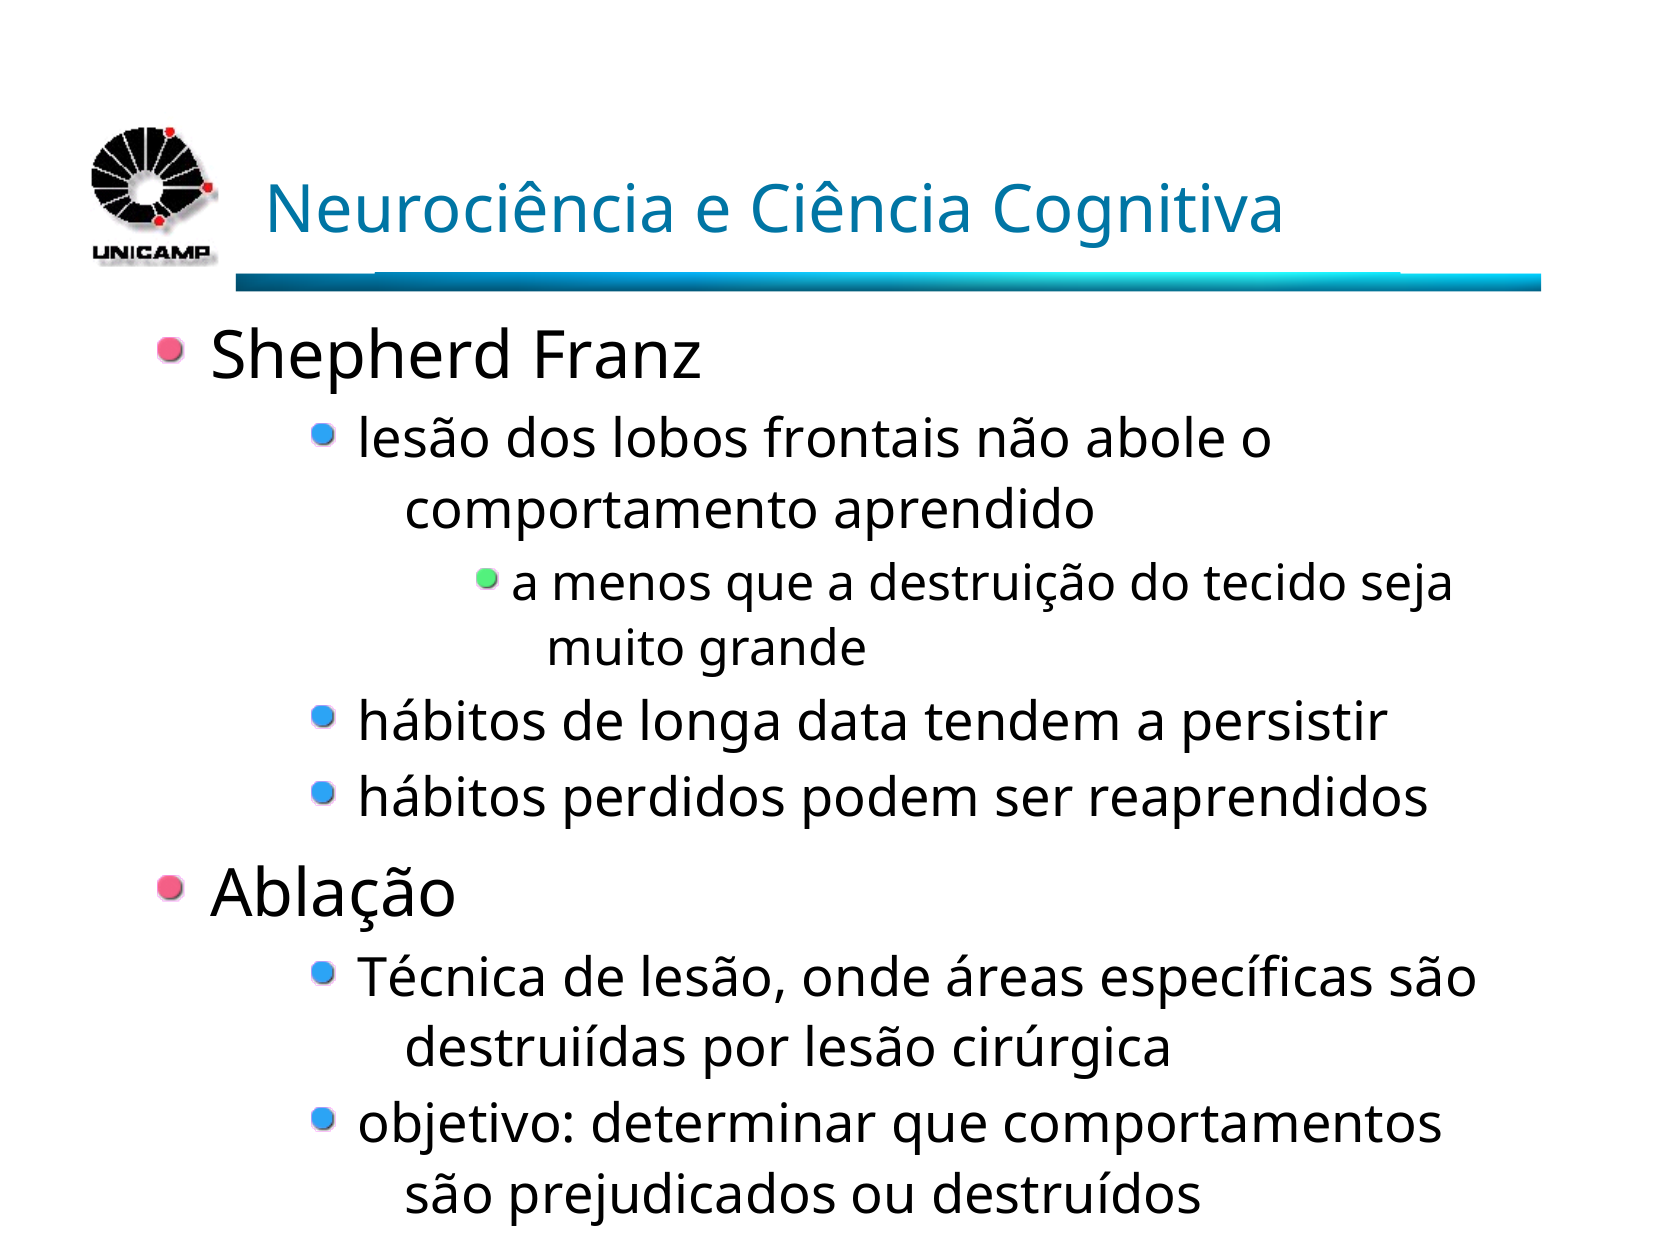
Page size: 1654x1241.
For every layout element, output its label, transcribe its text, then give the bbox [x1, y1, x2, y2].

picture [125, 272, 1654, 295]
list Shepherd Franz lesão dos lobos frontais não abole o comportamento aprendido a menos que a destruição do tecido seja muito grande hábitos de longa data tendem a persistir hábitos perdidos podem ser reaprendidos Ablação Técnica de lesão, onde áreas específicas são destruiídas por lesão cirúrgica objetivo: determinar que comportamentos são prejudicados ou destruídos [121, 309, 1534, 1182]
title Neurociência e Ciência Cognitiva [264, 42, 1534, 250]
